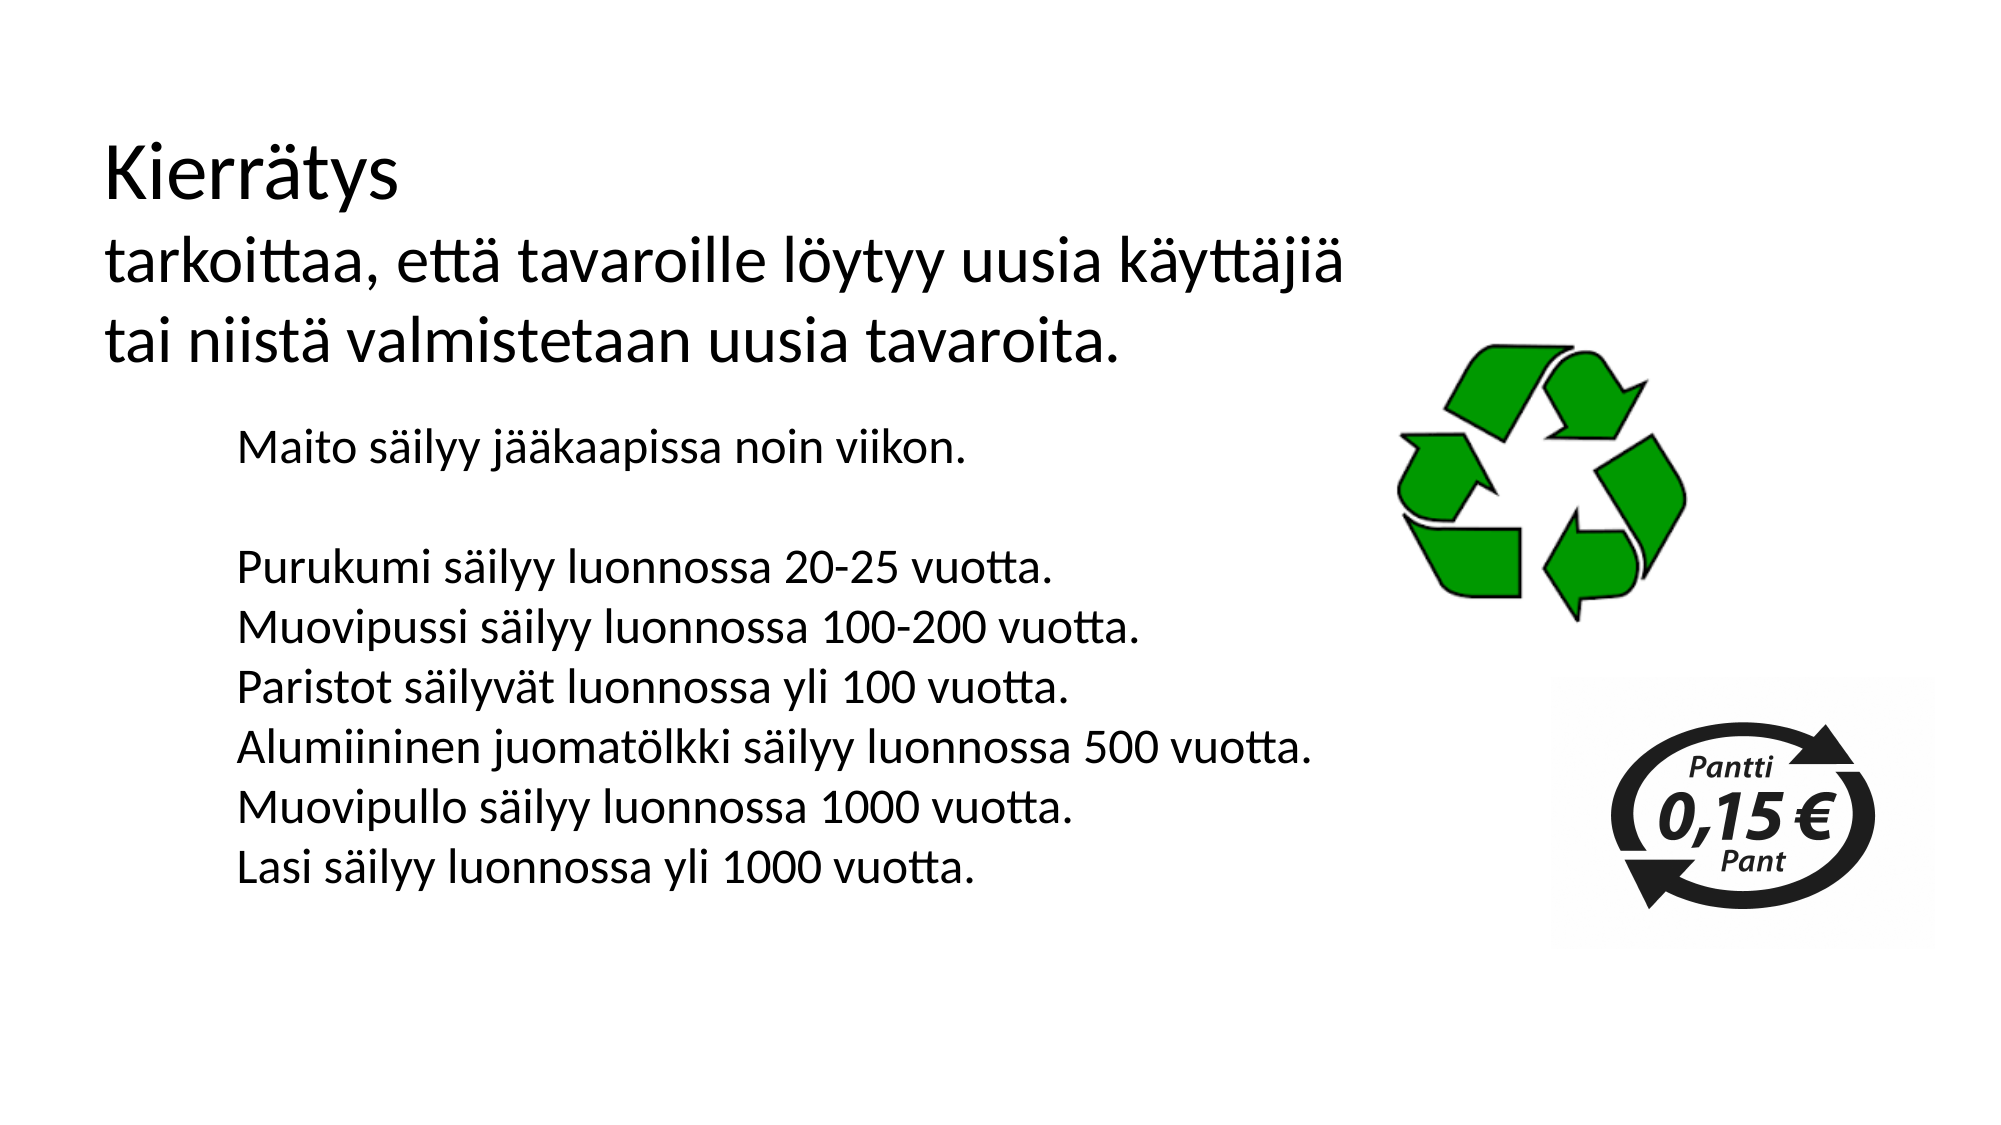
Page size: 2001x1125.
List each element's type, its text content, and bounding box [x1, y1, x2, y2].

picture [1396, 339, 1688, 630]
text_box Maito säilyy jääkaapissa noin viikon. Purukumi säilyy luonnossa 20-25 vuotta. Muovipussi säilyy luonnossa 100-200 vuotta. Paristot säilyvät luonnossa yli 100 vuotta. Alumiininen juomatölkki säilyy luonnossa 500 vuotta. Muovipullo säilyy luonnossa 1000 vuotta. Lasi säilyy luonnossa yli 1000 vuotta. [221, 406, 1351, 1028]
text_box Kierrätys tarkoittaa, että tavaroille löytyy uusia käyttäjiä tai niistä valmistetaan uusia tavaroita. [89, 108, 1744, 523]
picture [1551, 677, 1935, 949]
